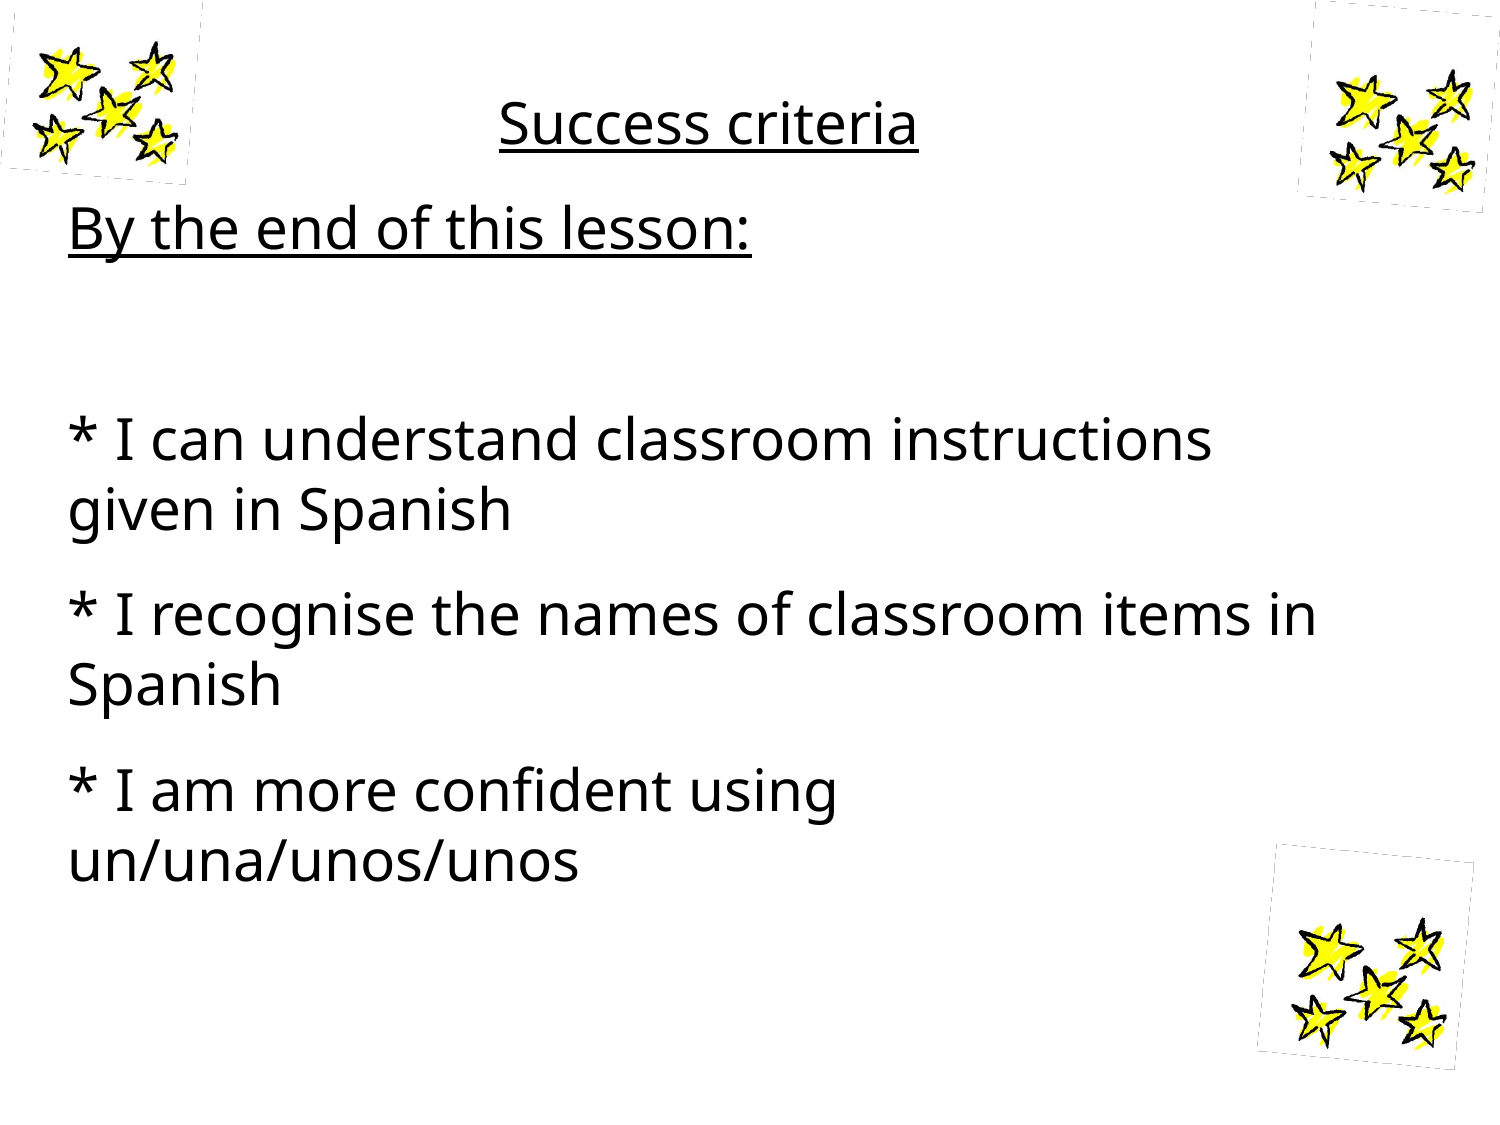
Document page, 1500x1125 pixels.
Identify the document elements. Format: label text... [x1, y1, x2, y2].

text_box Success criteria By the end of this lesson: * I can understand classroom instructions given in Spanish * I recognise the names of classroom items in Spanish * I am more confident using un/una/unos/unos [53, 78, 1365, 1049]
picture [1257, 844, 1474, 1070]
picture [0, 0, 204, 185]
picture [1297, 0, 1500, 213]
